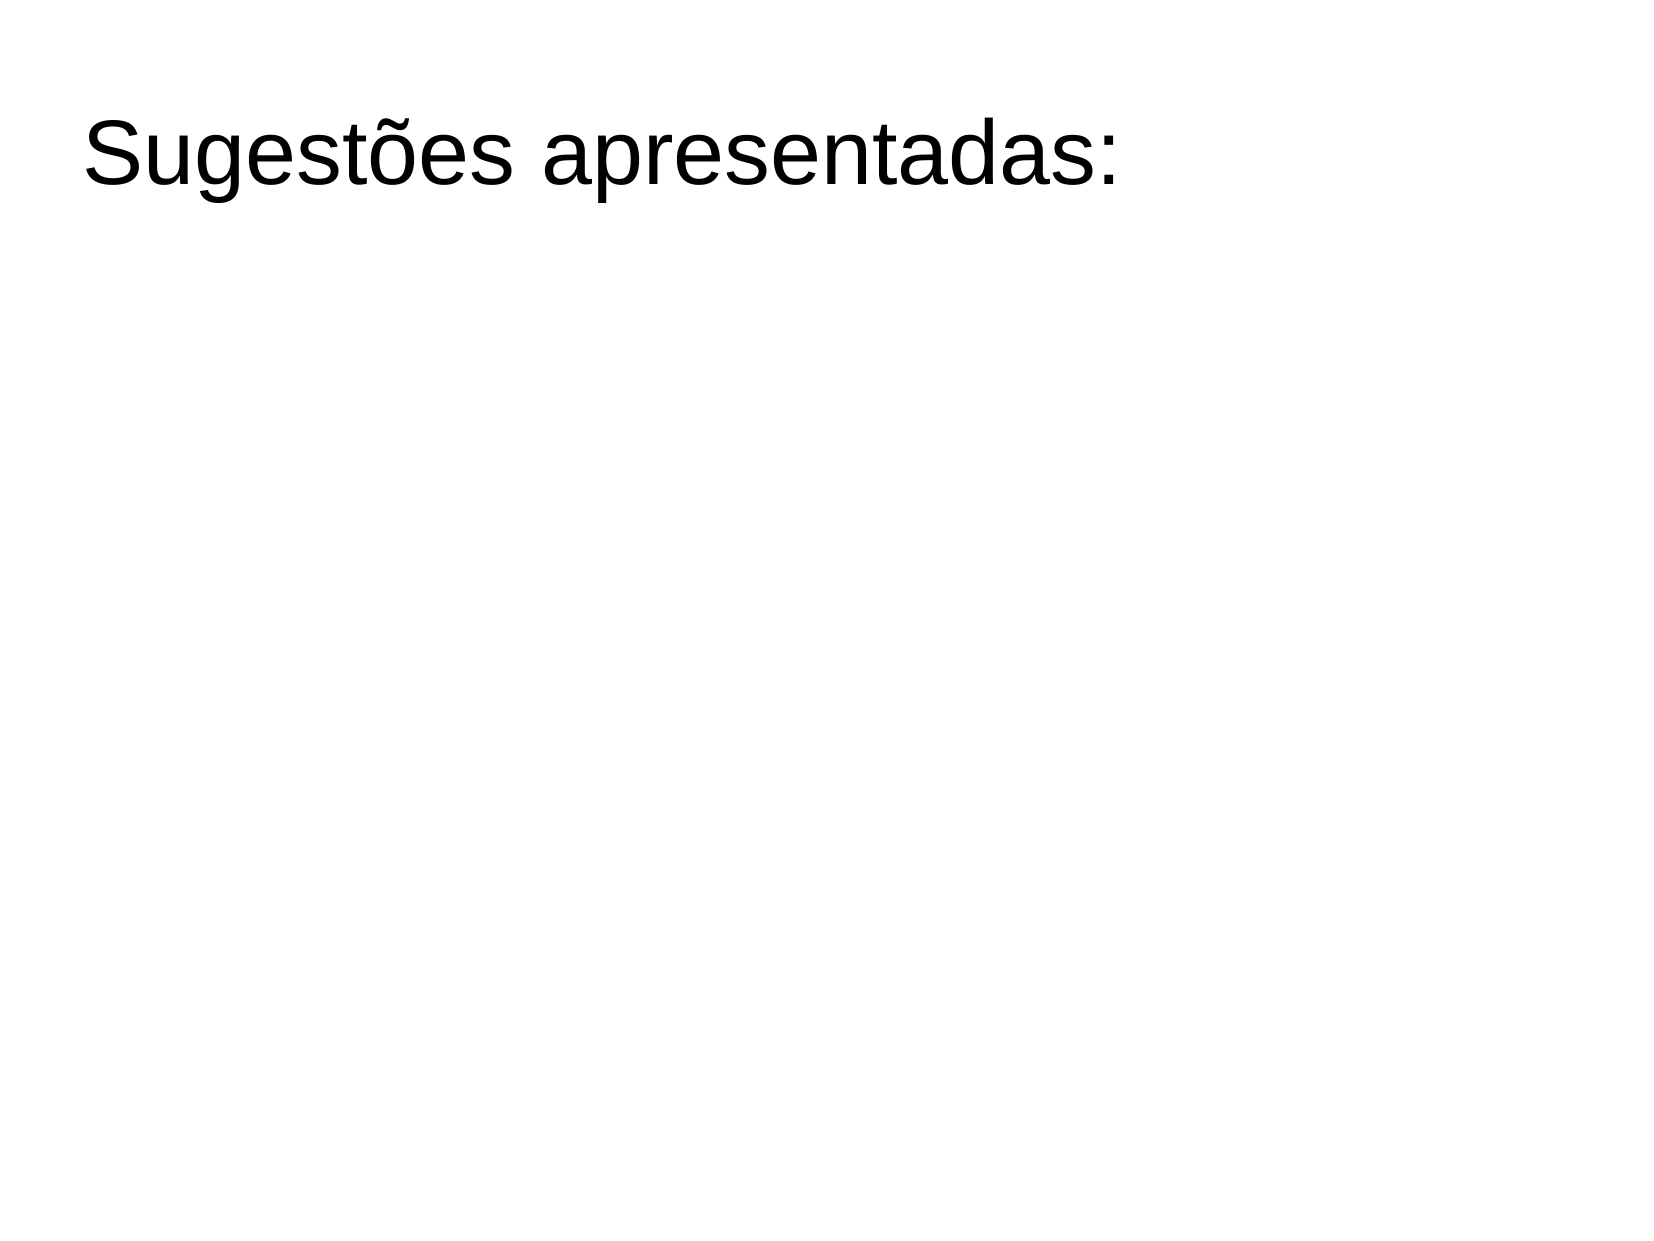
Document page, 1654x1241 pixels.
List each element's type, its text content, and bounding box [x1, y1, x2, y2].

title Sugestões apresentadas: [82, 56, 1571, 250]
